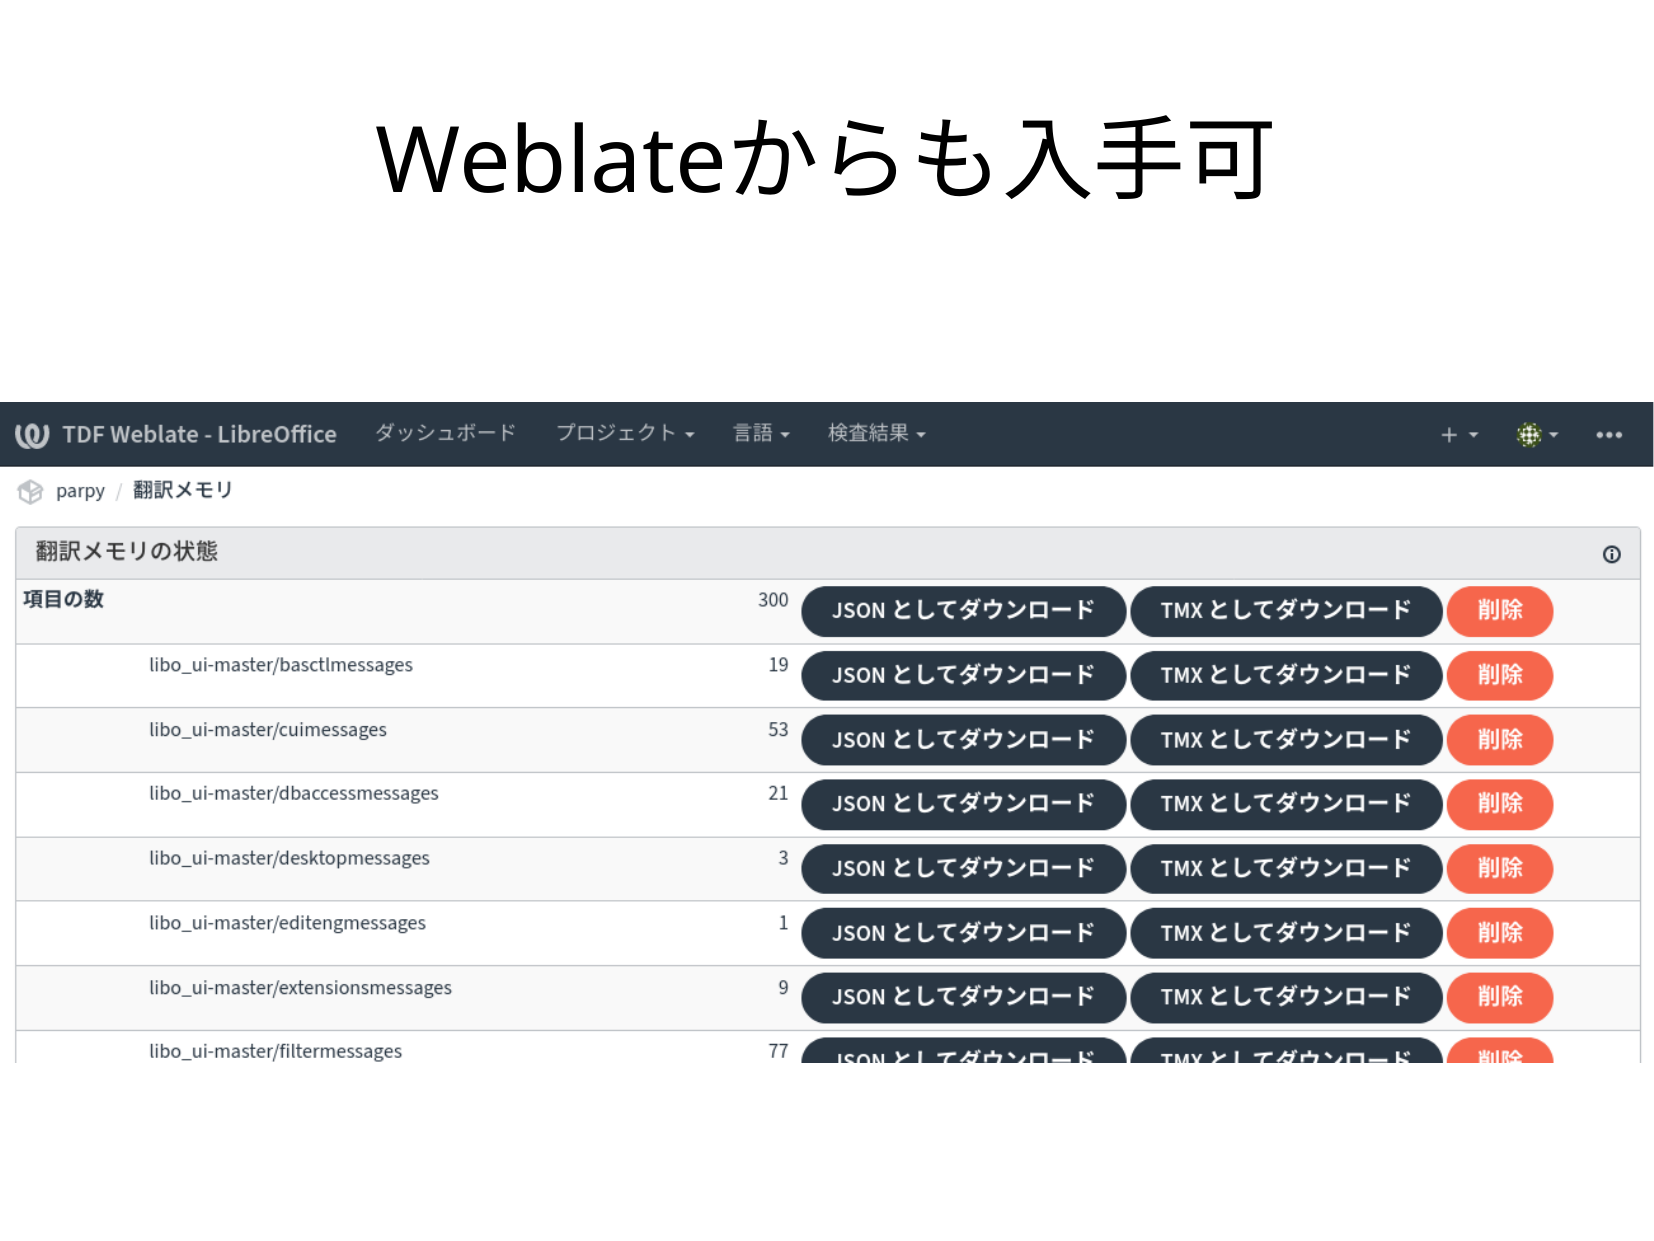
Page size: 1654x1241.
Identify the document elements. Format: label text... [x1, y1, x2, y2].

title Weblateからも入手可 [82, 49, 1571, 257]
picture [0, 402, 1654, 1063]
